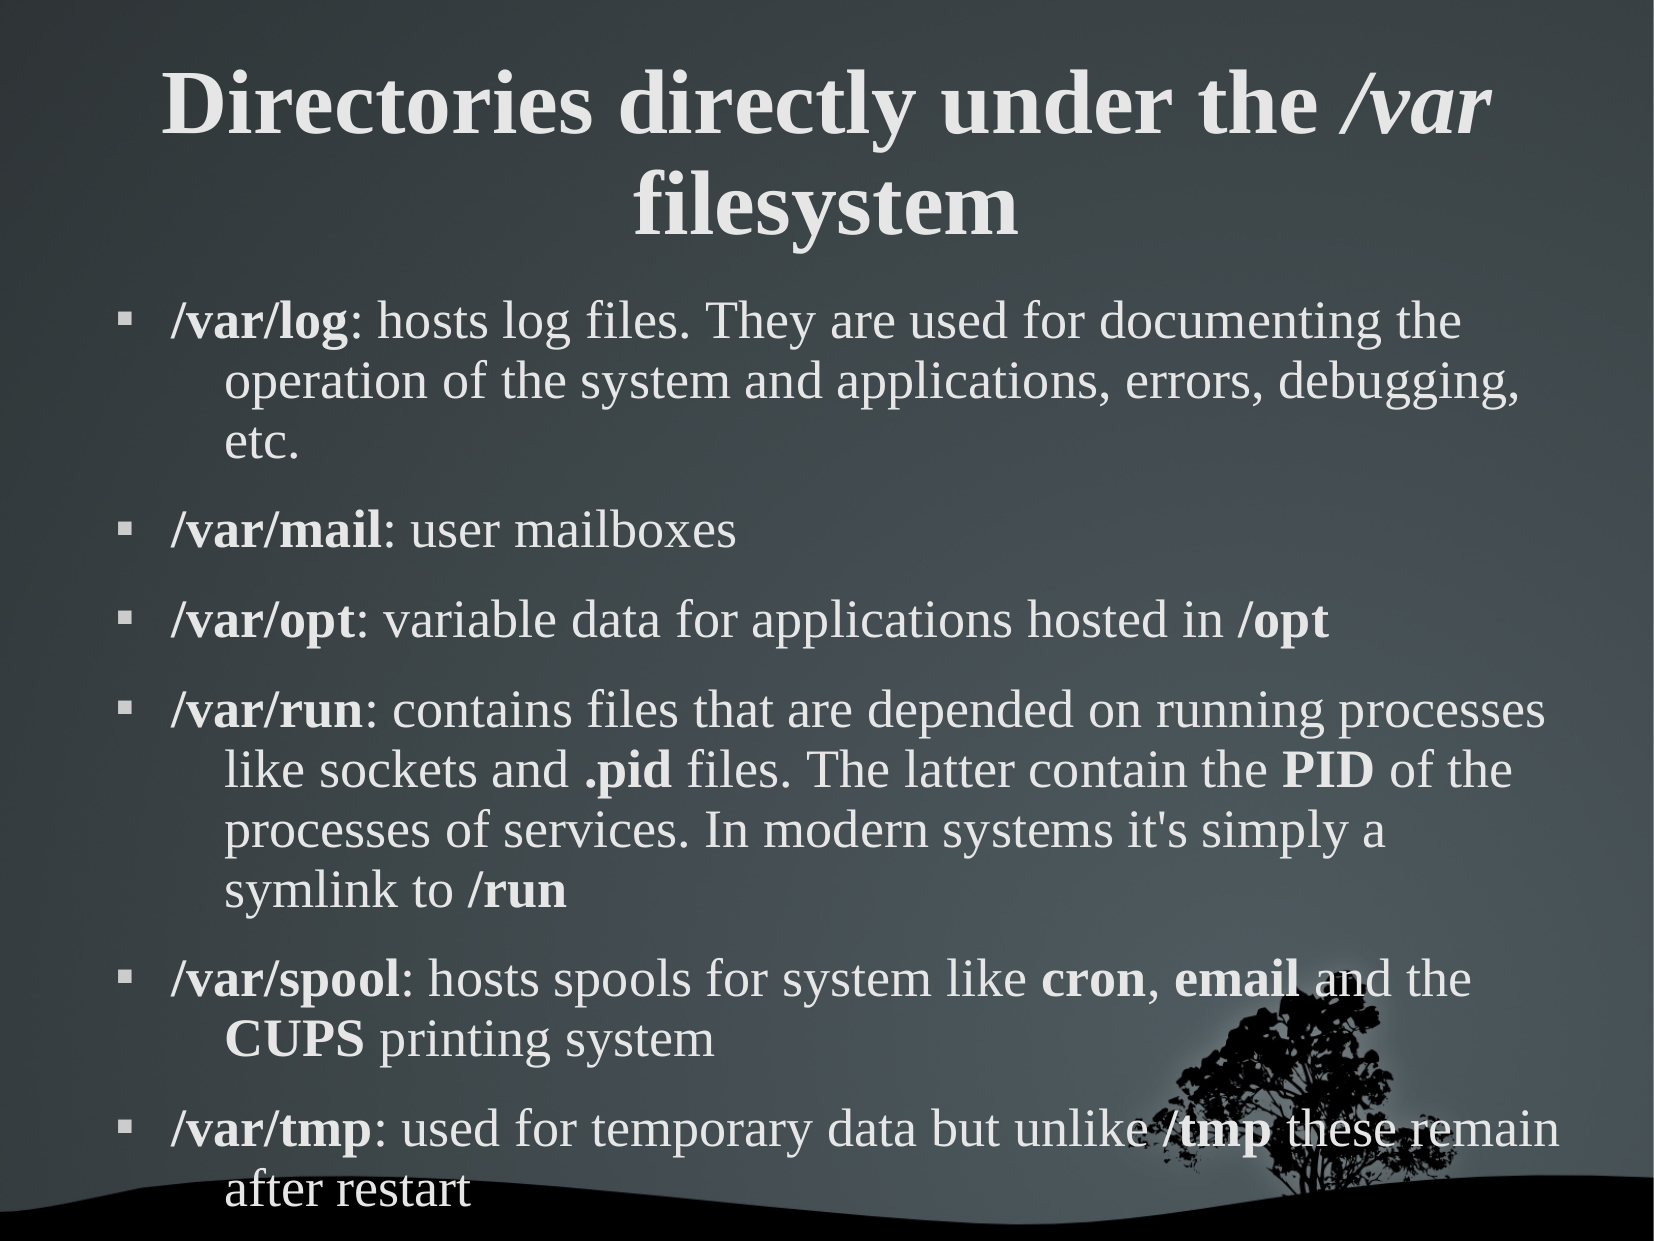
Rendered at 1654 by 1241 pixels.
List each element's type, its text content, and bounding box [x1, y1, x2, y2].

picture [0, 0, 1654, 1241]
list /var/log: hosts log files. They are used for documenting the operation of the system and applications, errors, debugging, etc. /var/mail: user mailboxes /var/opt: variable data for applications hosted in /​opt /var/run: contains files that are depended on running processes like sockets and .pid files. The latter contain the PID of the processes of services. In modern systems it's simply a symlink to ​/run /var/spool: hosts spools for system like cron, email and the CUPS printing system /var/tmp: used for temporary data but unlike /tmp these remain after restart [82, 290, 1571, 1218]
title Directories directly under the /var filesystem [83, 33, 1572, 274]
